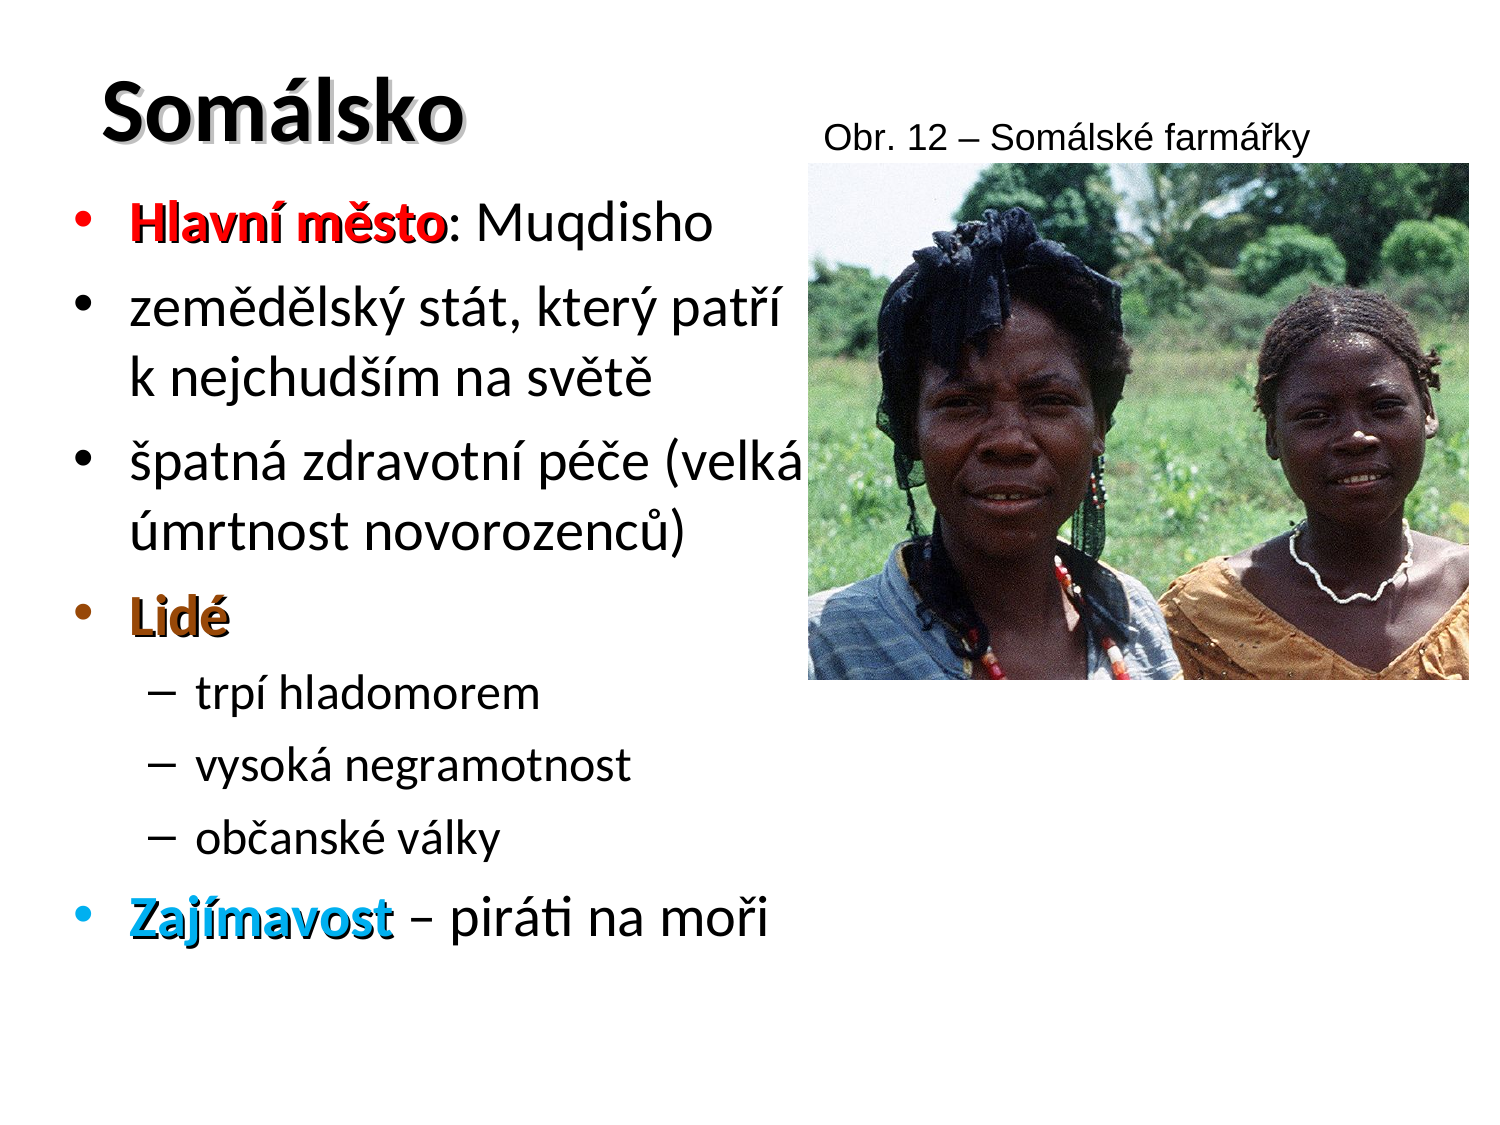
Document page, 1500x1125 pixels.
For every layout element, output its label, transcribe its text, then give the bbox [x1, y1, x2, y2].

picture [808, 163, 1469, 680]
text_box Obr. 12 – Somálské farmářky [808, 105, 1395, 163]
list Hlavní město: Muqdisho zemědělský stát, který patří k nejchudším na světě špatná zdravotní péče (velká úmrtnost novorozenců) Lidé trpí hladomorem vysoká negramotnost občanské války Zajímavost – piráti na moři [58, 175, 840, 961]
title Somálsko [75, 42, 493, 168]
